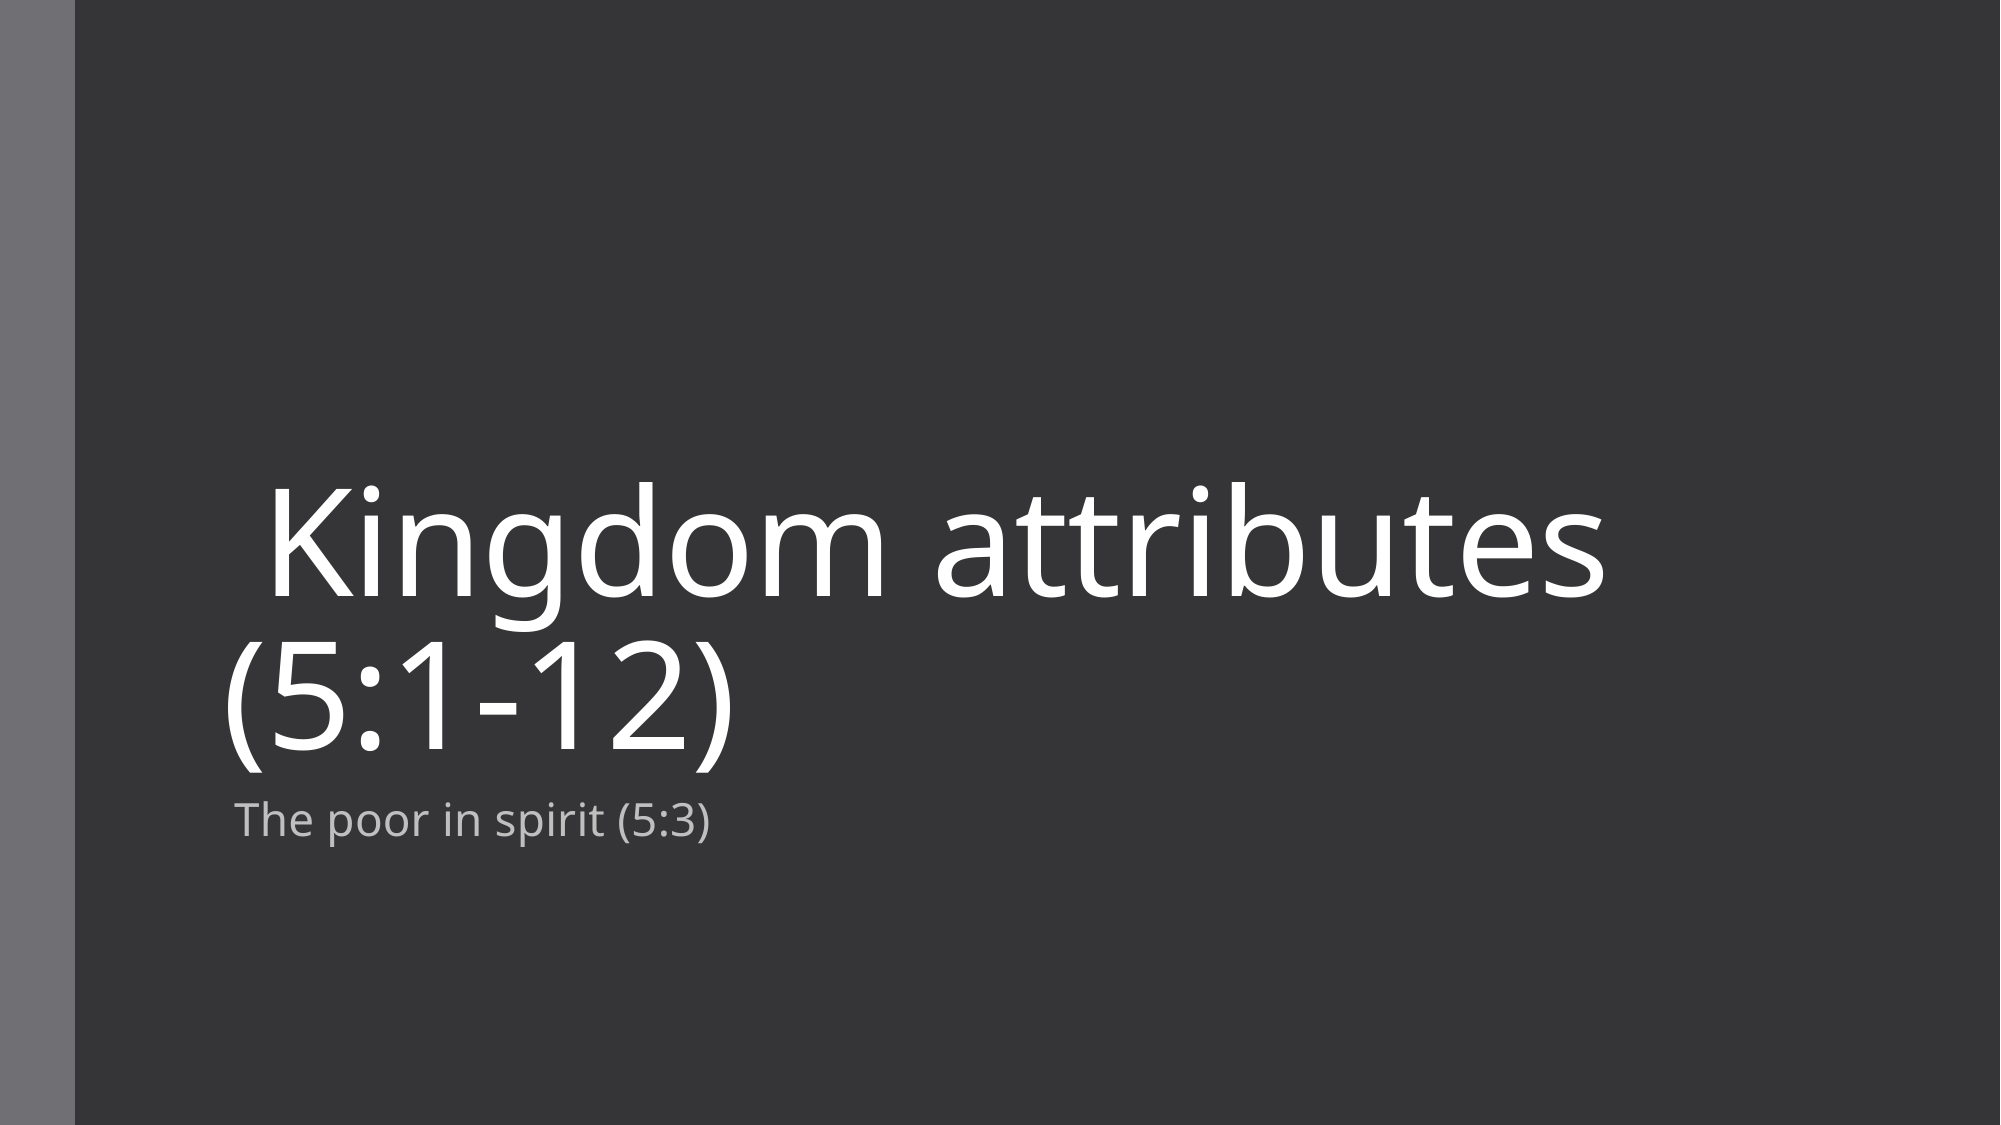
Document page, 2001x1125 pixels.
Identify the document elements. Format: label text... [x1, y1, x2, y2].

title Kingdom attributes (5:1-12) [206, 124, 1752, 787]
subtitle The poor in spirit (5:3) [206, 787, 1752, 1066]
